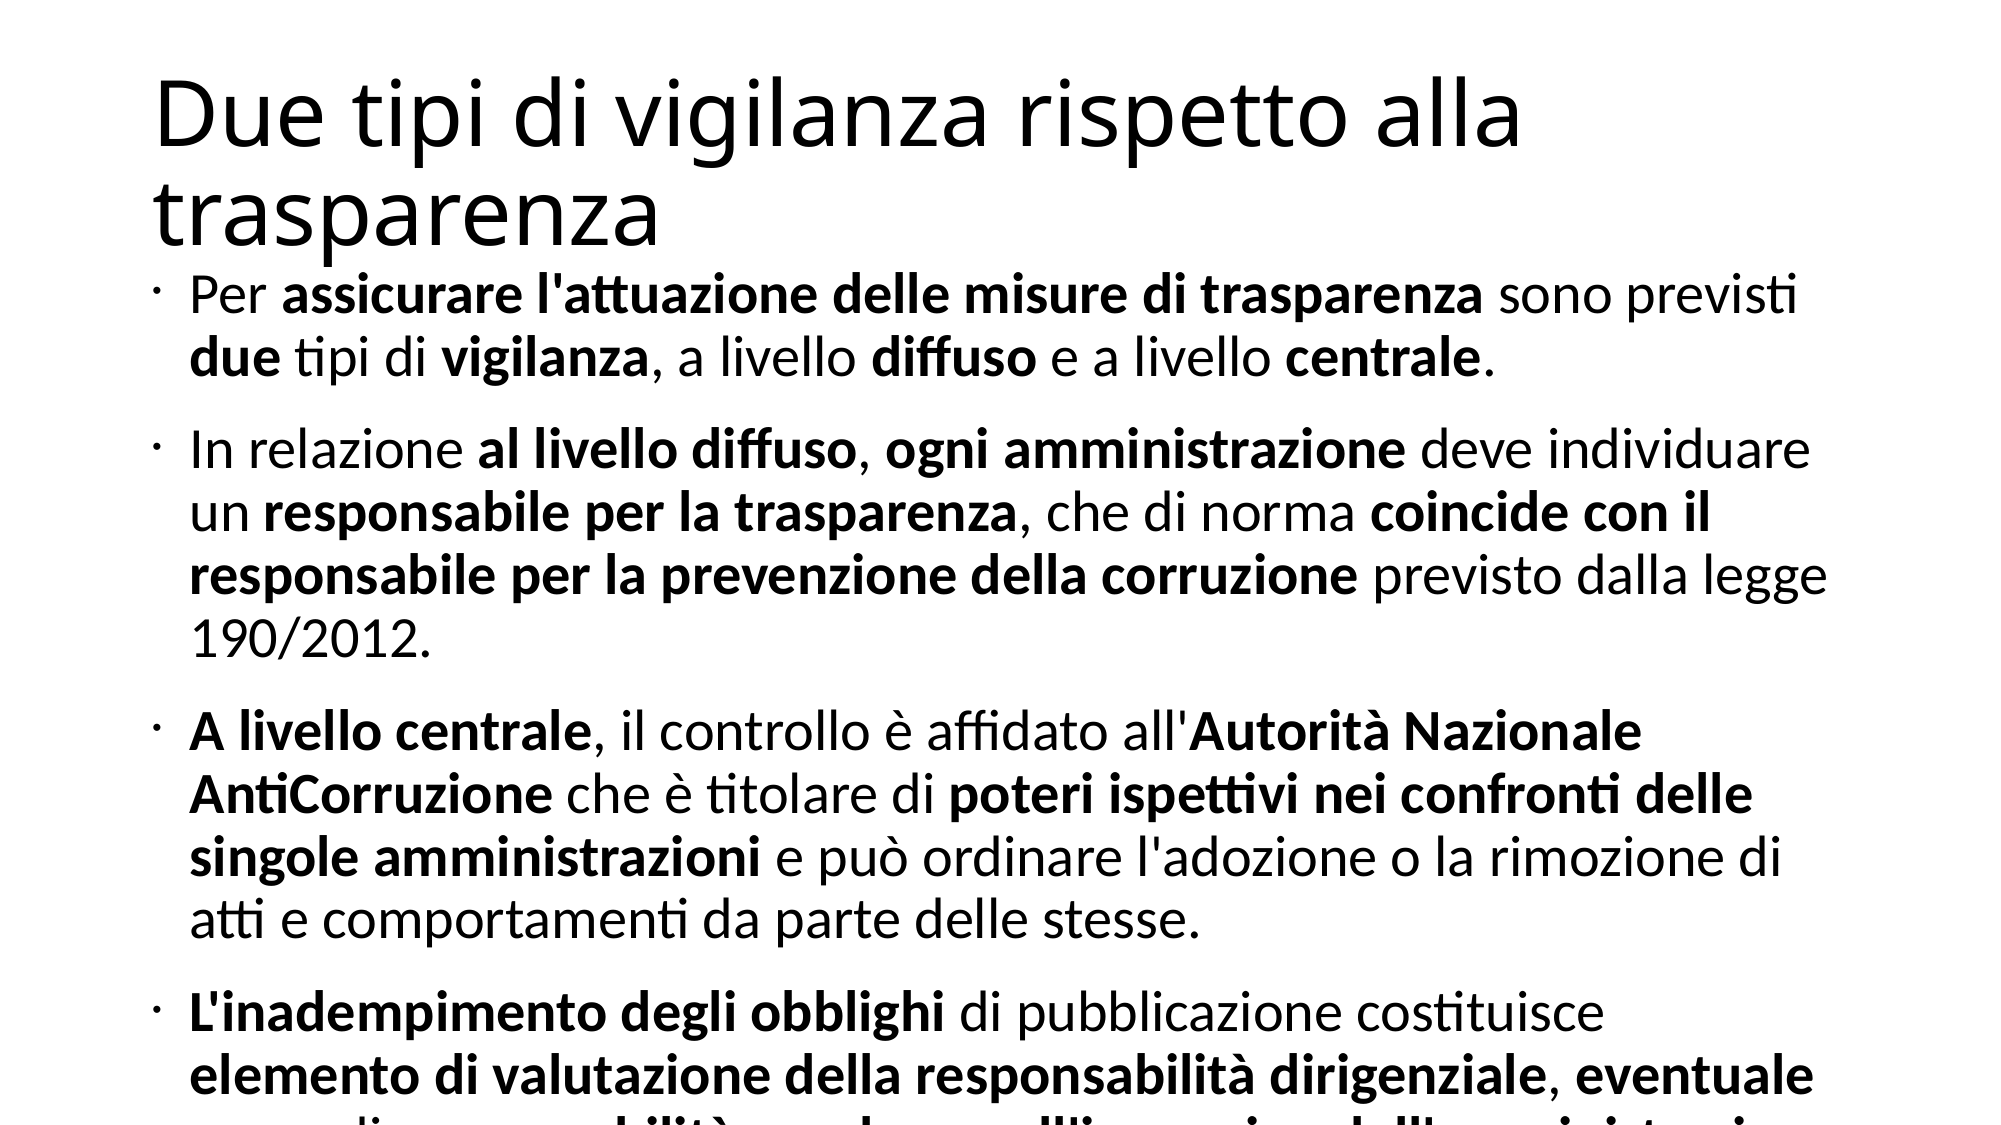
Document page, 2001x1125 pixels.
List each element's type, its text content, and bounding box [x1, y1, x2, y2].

title Due tipi di vigilanza rispetto alla trasparenza [137, 59, 1863, 255]
list Per assicurare l'attuazione delle misure di trasparenza sono previsti due tipi di vigilanza, a livello diffuso e a livello centrale. In relazione al livello diffuso, ogni amministrazione deve individuare un responsabile per la trasparenza, che di norma coincide con il responsabile per la prevenzione della corruzione previsto dalla legge 190/2012. A livello centrale, il controllo è affidato all'Autorità Nazionale AntiCorruzione che è titolare di poteri ispettivi nei confronti delle singole amministrazioni e può ordinare l'adozione o la rimozione di atti e comportamenti da parte delle stesse. L'inadempimento degli obblighi di pubblicazione costituisce elemento di valutazione della responsabilità dirigenziale, eventuale causa di responsabilità per danno all'immagine dell'amministrazione ed è valutato ai fini della retribuzione di risultato e del trattamento economico accessorio collegato alle performance dei dirigenti [137, 255, 1863, 1014]
